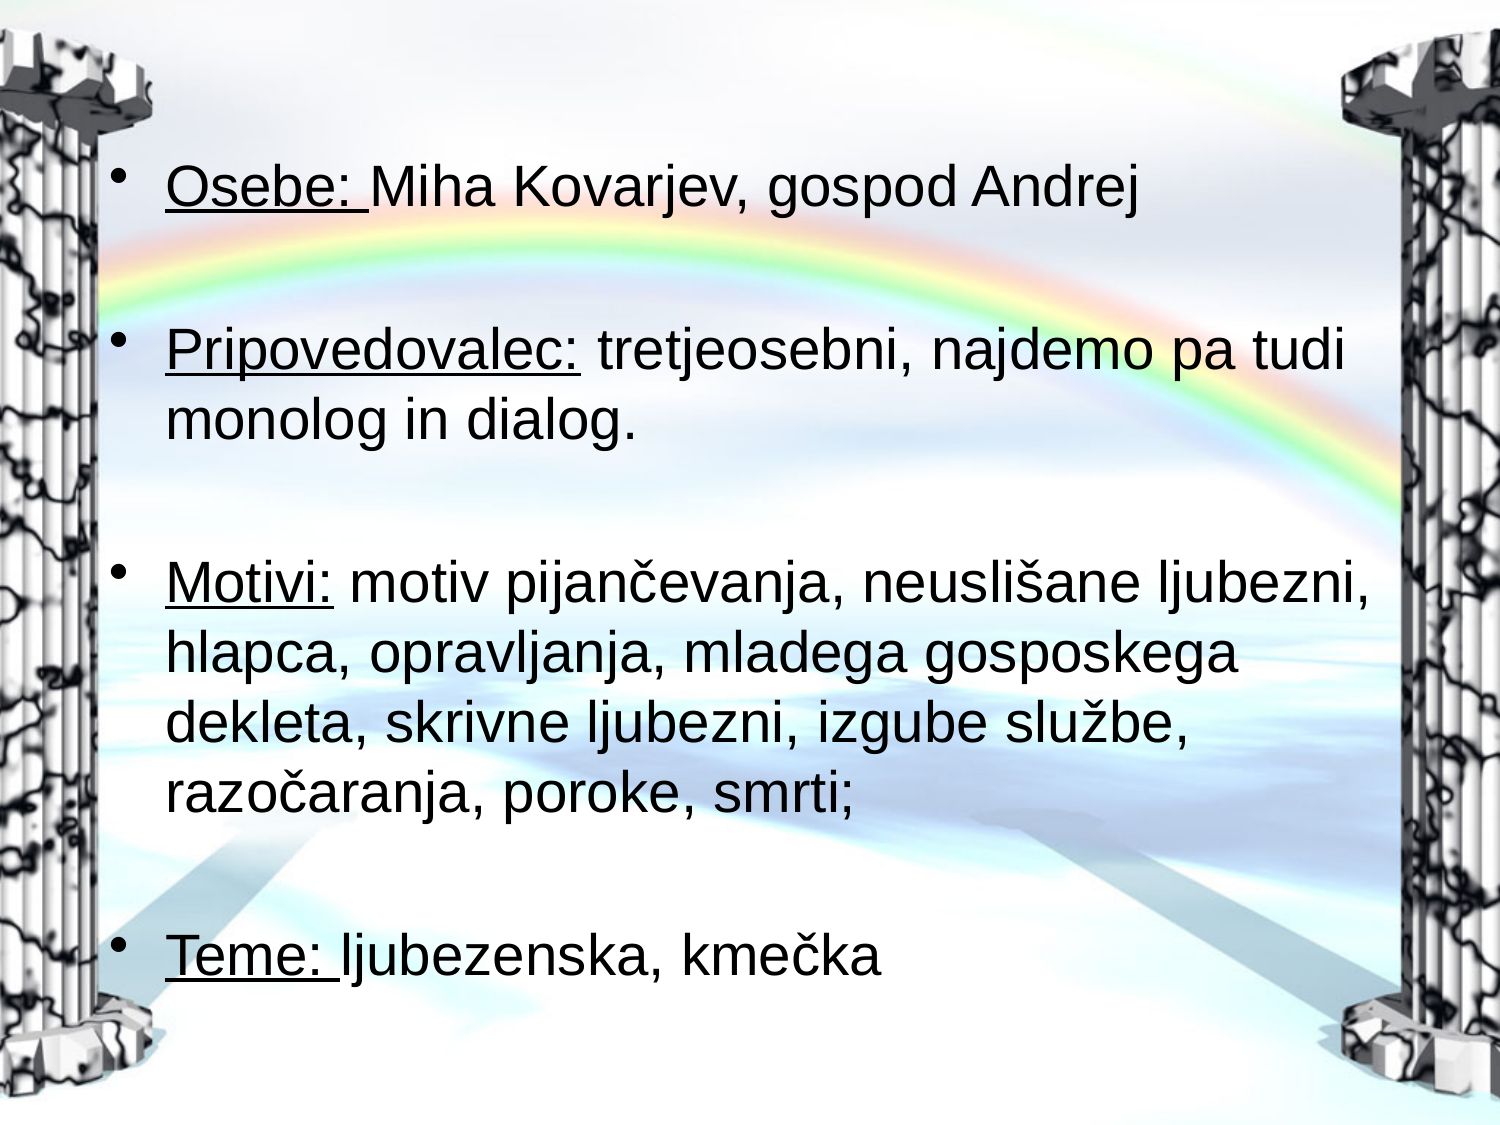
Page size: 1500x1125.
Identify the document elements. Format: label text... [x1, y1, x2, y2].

list Osebe: Miha Kovarjev, gospod Andrej Pripovedovalec: tretjeosebni, najdemo pa tudi monolog in dialog. Motivi: motiv pijančevanja, neuslišane ljubezni, hlapca, opravljanja, mladega gosposkega dekleta, skrivne ljubezni, izgube službe, razočaranja, poroke, smrti; Teme: ljubezenska, kmečka [93, 140, 1395, 997]
picture [0, 0, 1500, 1125]
